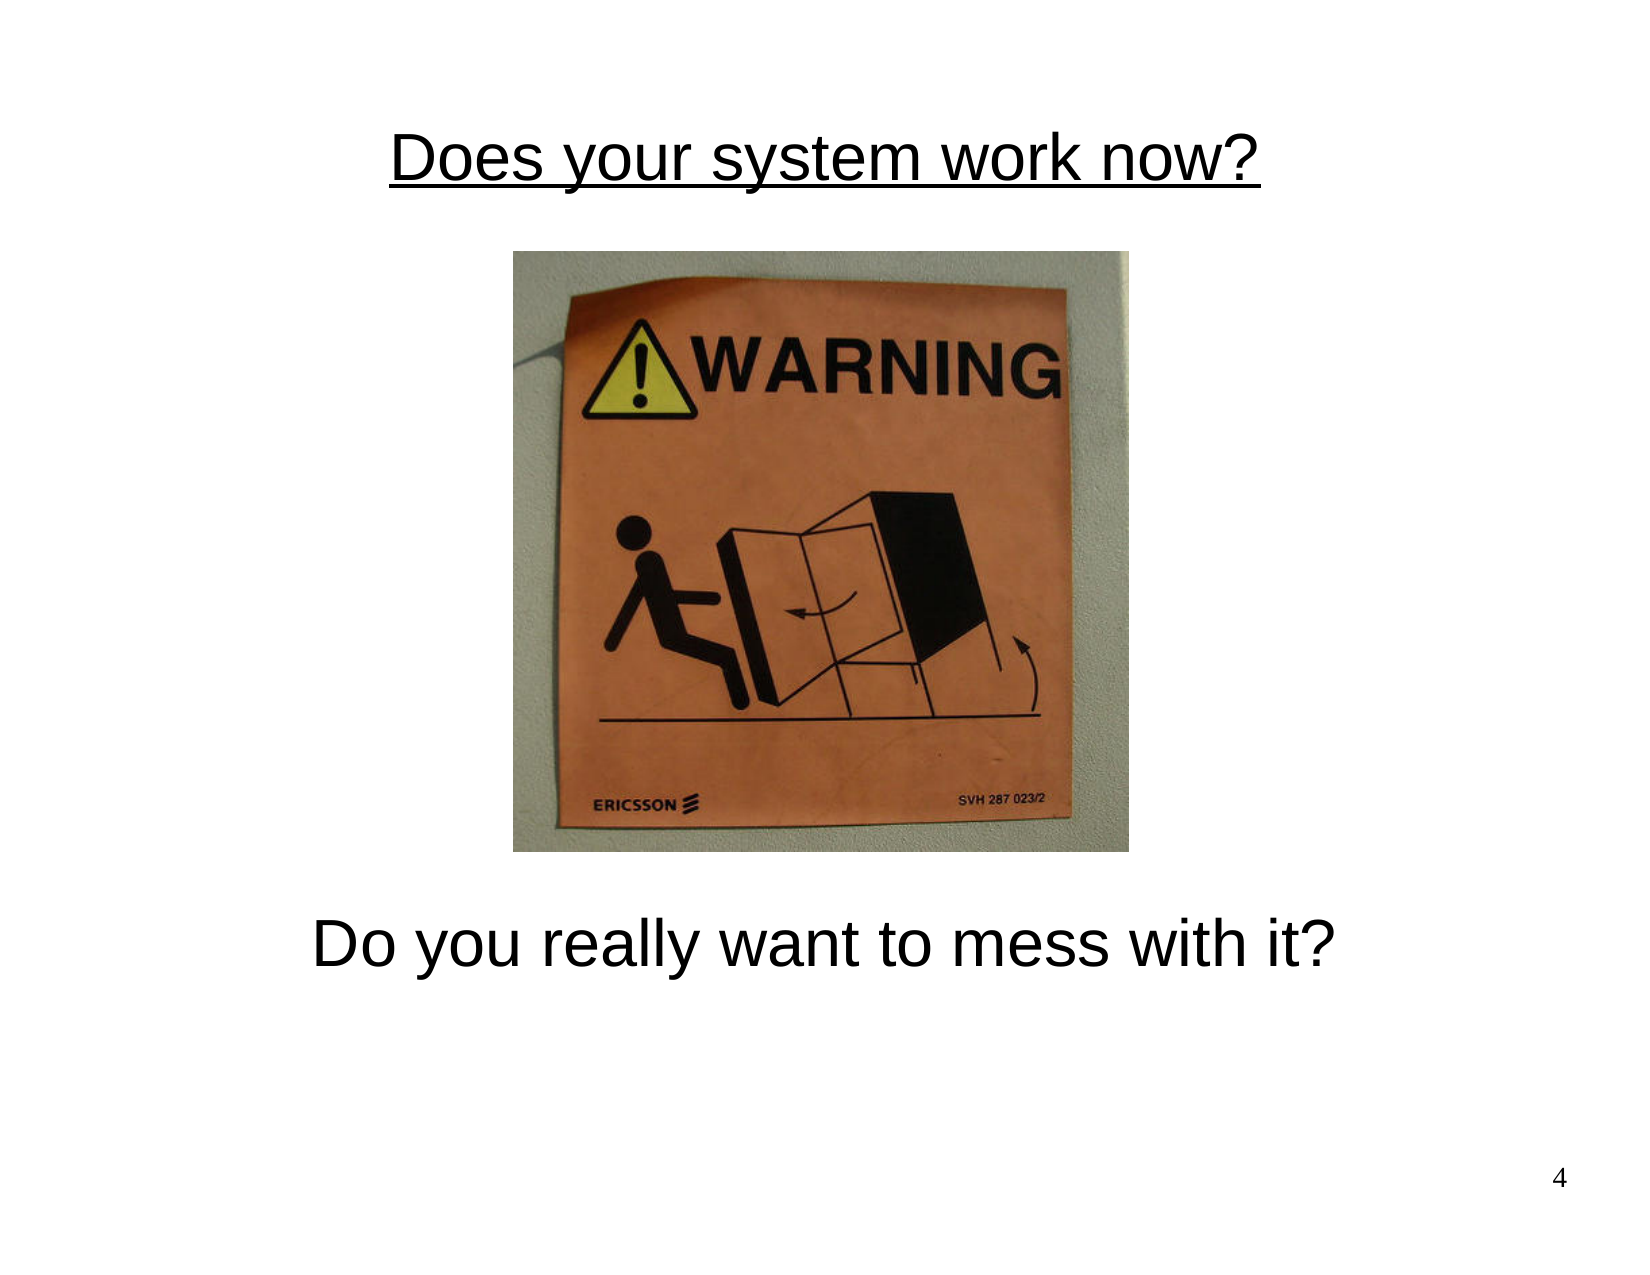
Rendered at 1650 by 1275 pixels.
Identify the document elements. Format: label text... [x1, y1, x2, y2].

text_box Do you really want to mess with it? [297, 899, 1353, 1022]
picture [513, 251, 1129, 852]
title Does your system work now? [82, 50, 1568, 264]
